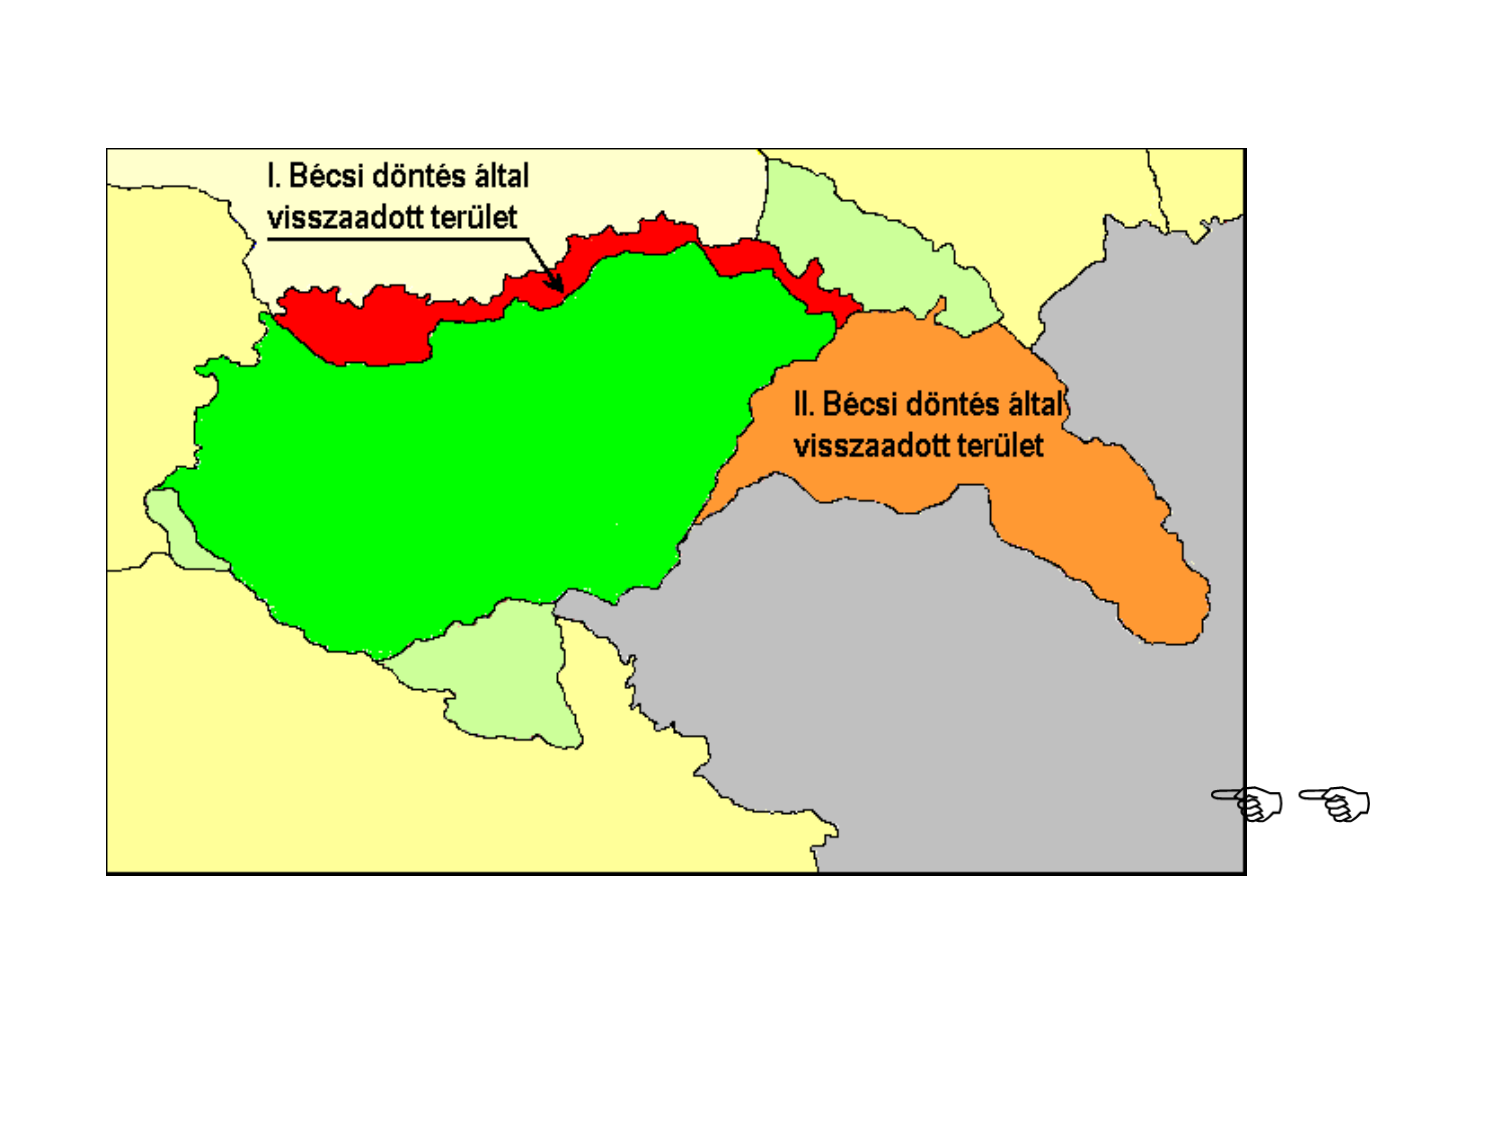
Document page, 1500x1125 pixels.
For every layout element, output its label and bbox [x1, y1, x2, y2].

picture [106, 149, 1370, 876]
